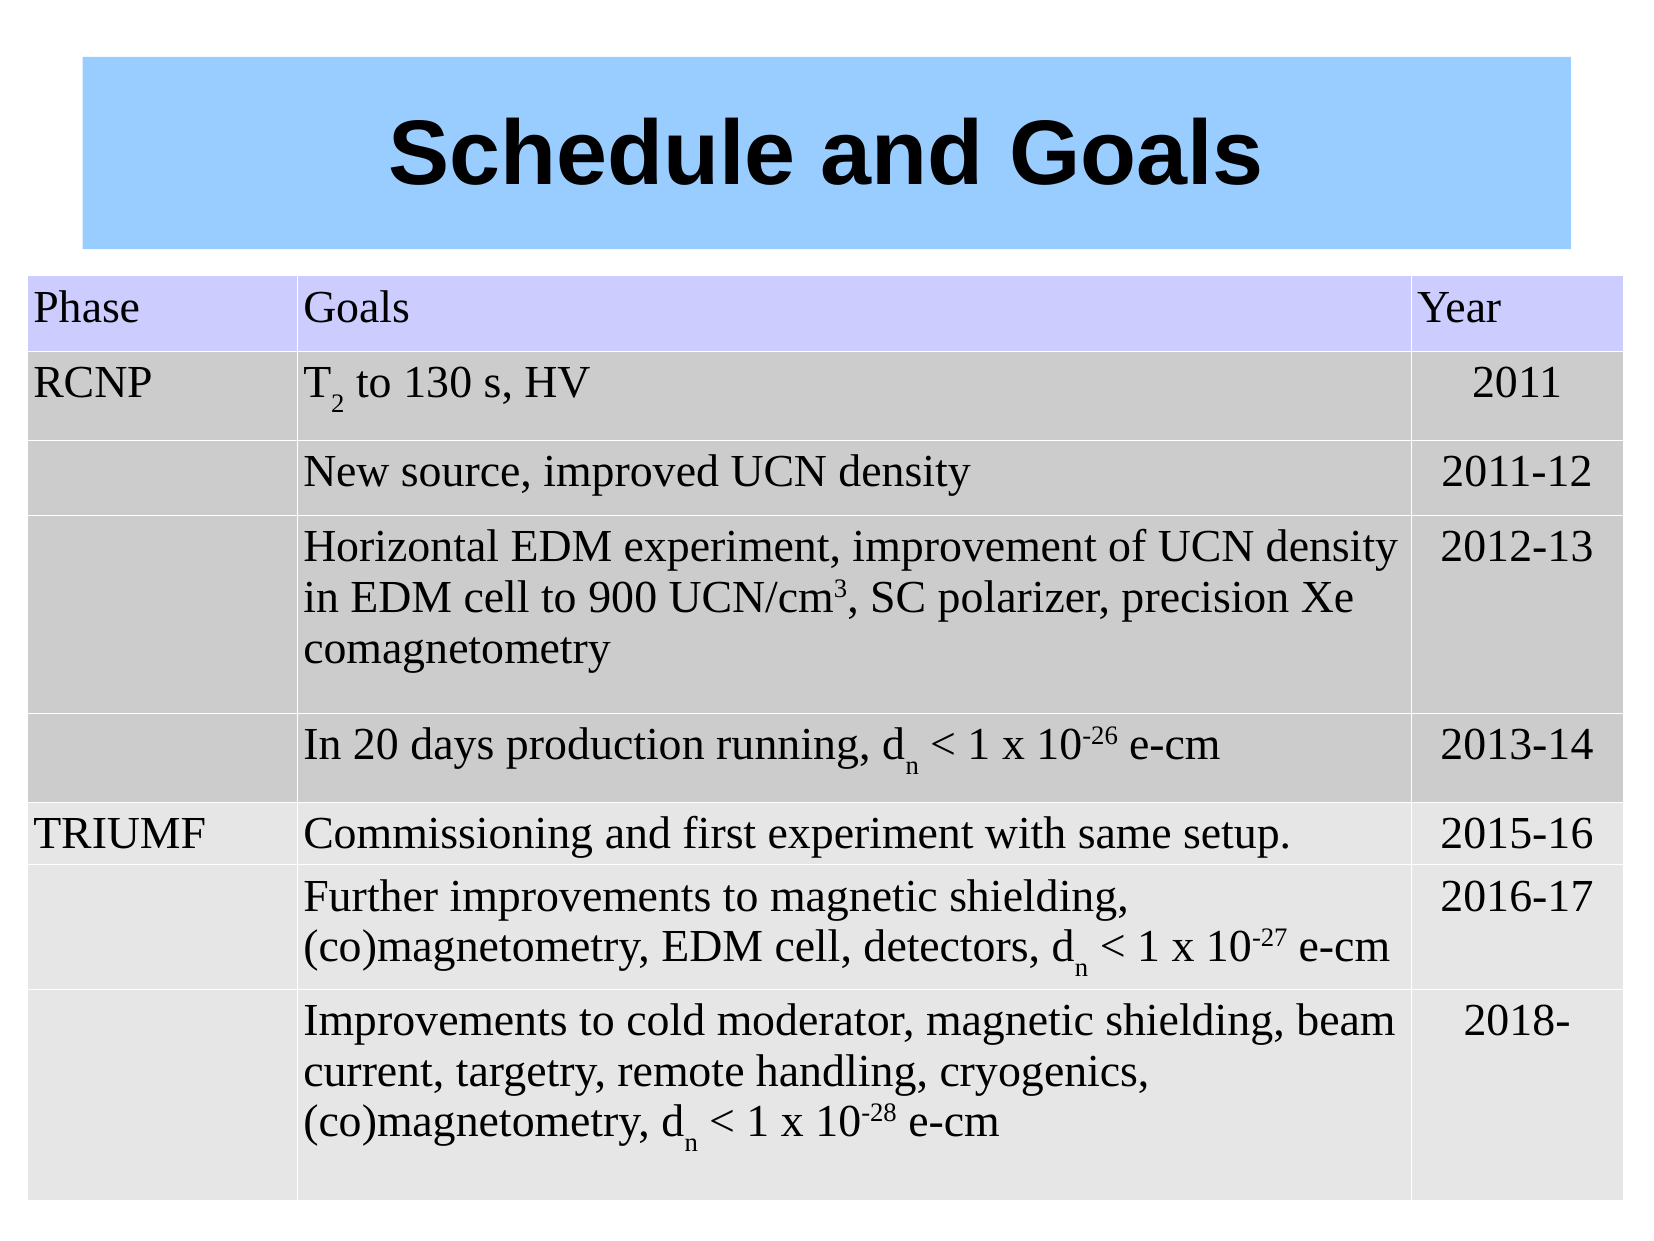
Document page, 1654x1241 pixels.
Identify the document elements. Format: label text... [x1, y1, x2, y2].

table_cell [28, 714, 297, 802]
table_cell [28, 990, 297, 1200]
title Schedule and Goals [82, 56, 1571, 250]
table_cell [28, 441, 297, 515]
table_cell In 20 days production running, dn < 1 x 10-26 e-cm [298, 714, 1411, 802]
table_cell 2011-12 [1412, 441, 1623, 515]
table_cell 2016-17 [1412, 865, 1623, 989]
table_header Year [1412, 276, 1623, 351]
table_cell T2 to 130 s, HV [298, 352, 1411, 440]
table_header Phase [28, 276, 297, 351]
table_cell 2012-13 [1412, 516, 1623, 713]
table_cell Improvements to cold moderator, magnetic shielding, beam current, targetry, remote handling, cryogenics, (co)magnetometry, dn < 1 x 10-28 e-cm [298, 990, 1411, 1200]
table_cell Horizontal EDM experiment, improvement of UCN density in EDM cell to 900 UCN/cm3, SC polarizer, precision Xe comagnetometry [298, 516, 1411, 713]
table_cell RCNP [28, 352, 297, 440]
table_cell [28, 516, 297, 713]
table_cell 2018- [1412, 990, 1623, 1200]
table_cell TRIUMF [28, 803, 297, 864]
table_cell Further improvements to magnetic shielding, (co)magnetometry, EDM cell, detectors, dn < 1 x 10-27 e-cm [298, 865, 1411, 989]
table_cell [28, 865, 297, 989]
table_cell 2013-14 [1412, 714, 1623, 802]
table_header Goals [298, 276, 1411, 351]
table_cell New source, improved UCN density [298, 441, 1411, 515]
table_cell Commissioning and first experiment with same setup. [298, 803, 1411, 864]
table_cell 2011 [1412, 352, 1623, 440]
table_cell 2015-16 [1412, 803, 1623, 864]
